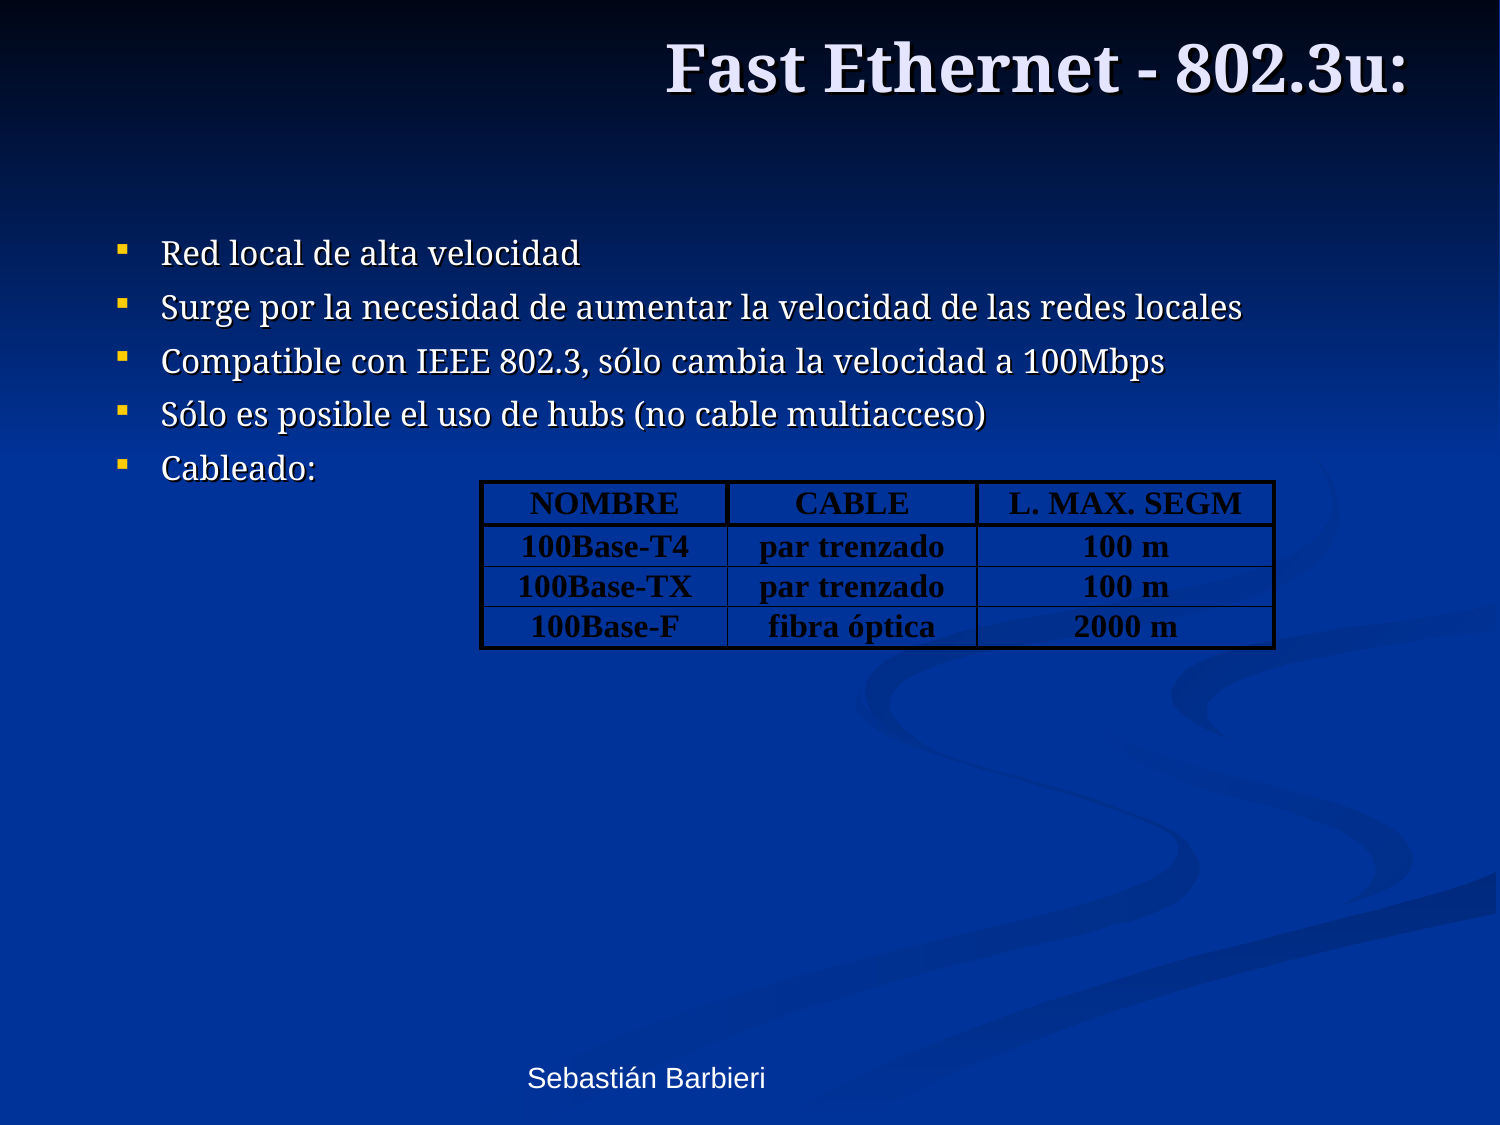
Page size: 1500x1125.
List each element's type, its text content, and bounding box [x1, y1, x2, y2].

chart [478, 479, 1286, 678]
text_box Red local de alta velocidad Surge por la necesidad de aumentar la velocidad de las redes locales Compatible con IEEE 802.3, sólo cambia la velocidad a 100Mbps Sólo es posible el uso de hubs (no cable multiacceso) Cableado: [24, 162, 1375, 905]
text_box Fast Ethernet - 802.3u: [75, 0, 1425, 163]
